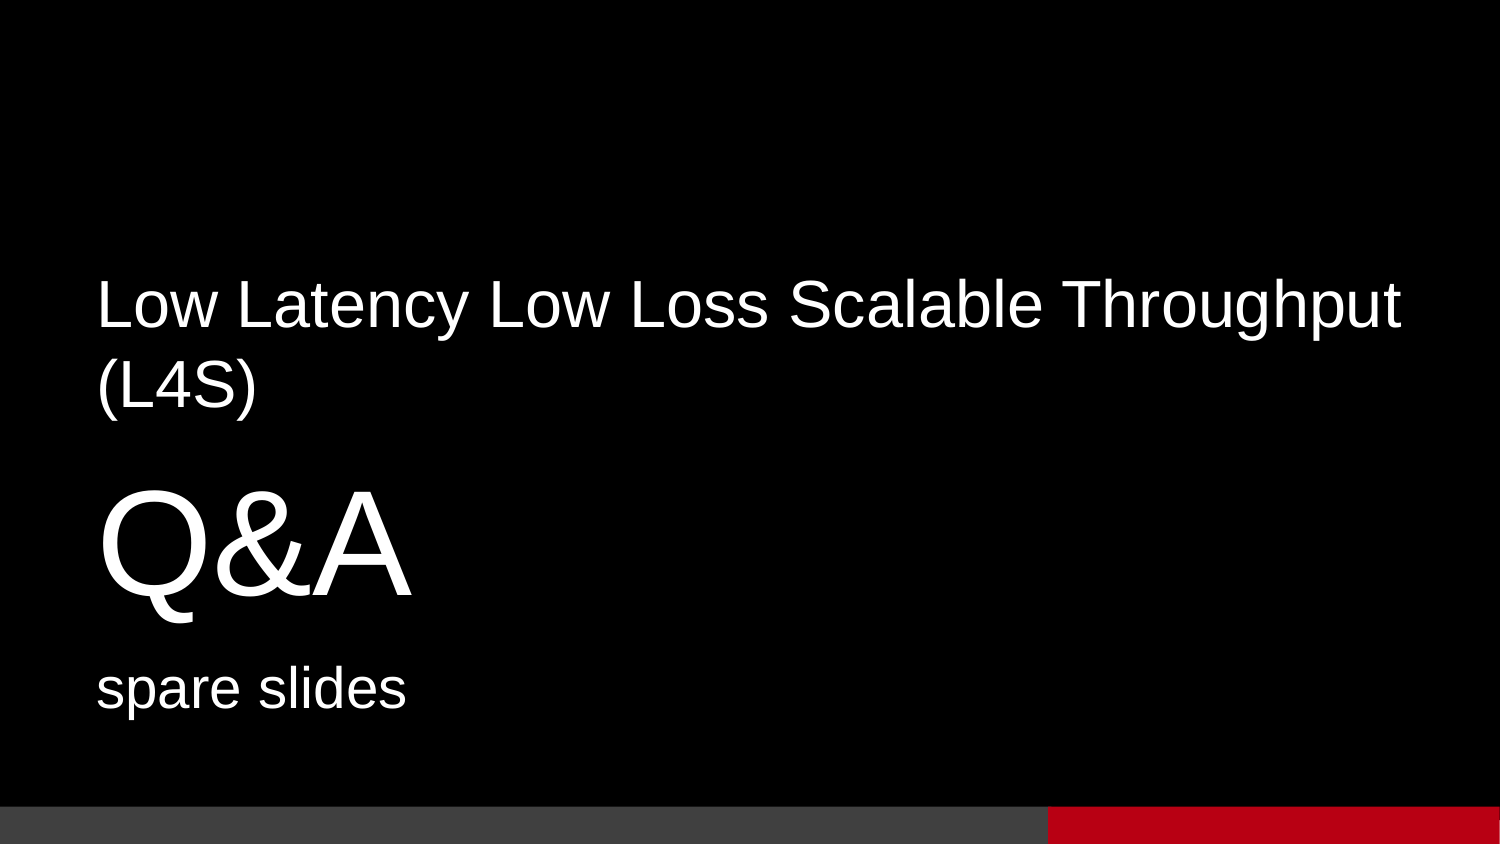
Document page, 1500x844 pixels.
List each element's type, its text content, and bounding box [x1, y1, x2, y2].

text_box Low Latency Low Loss Scalable Throughput (L4S) Q&A spare slides [81, 253, 1453, 433]
